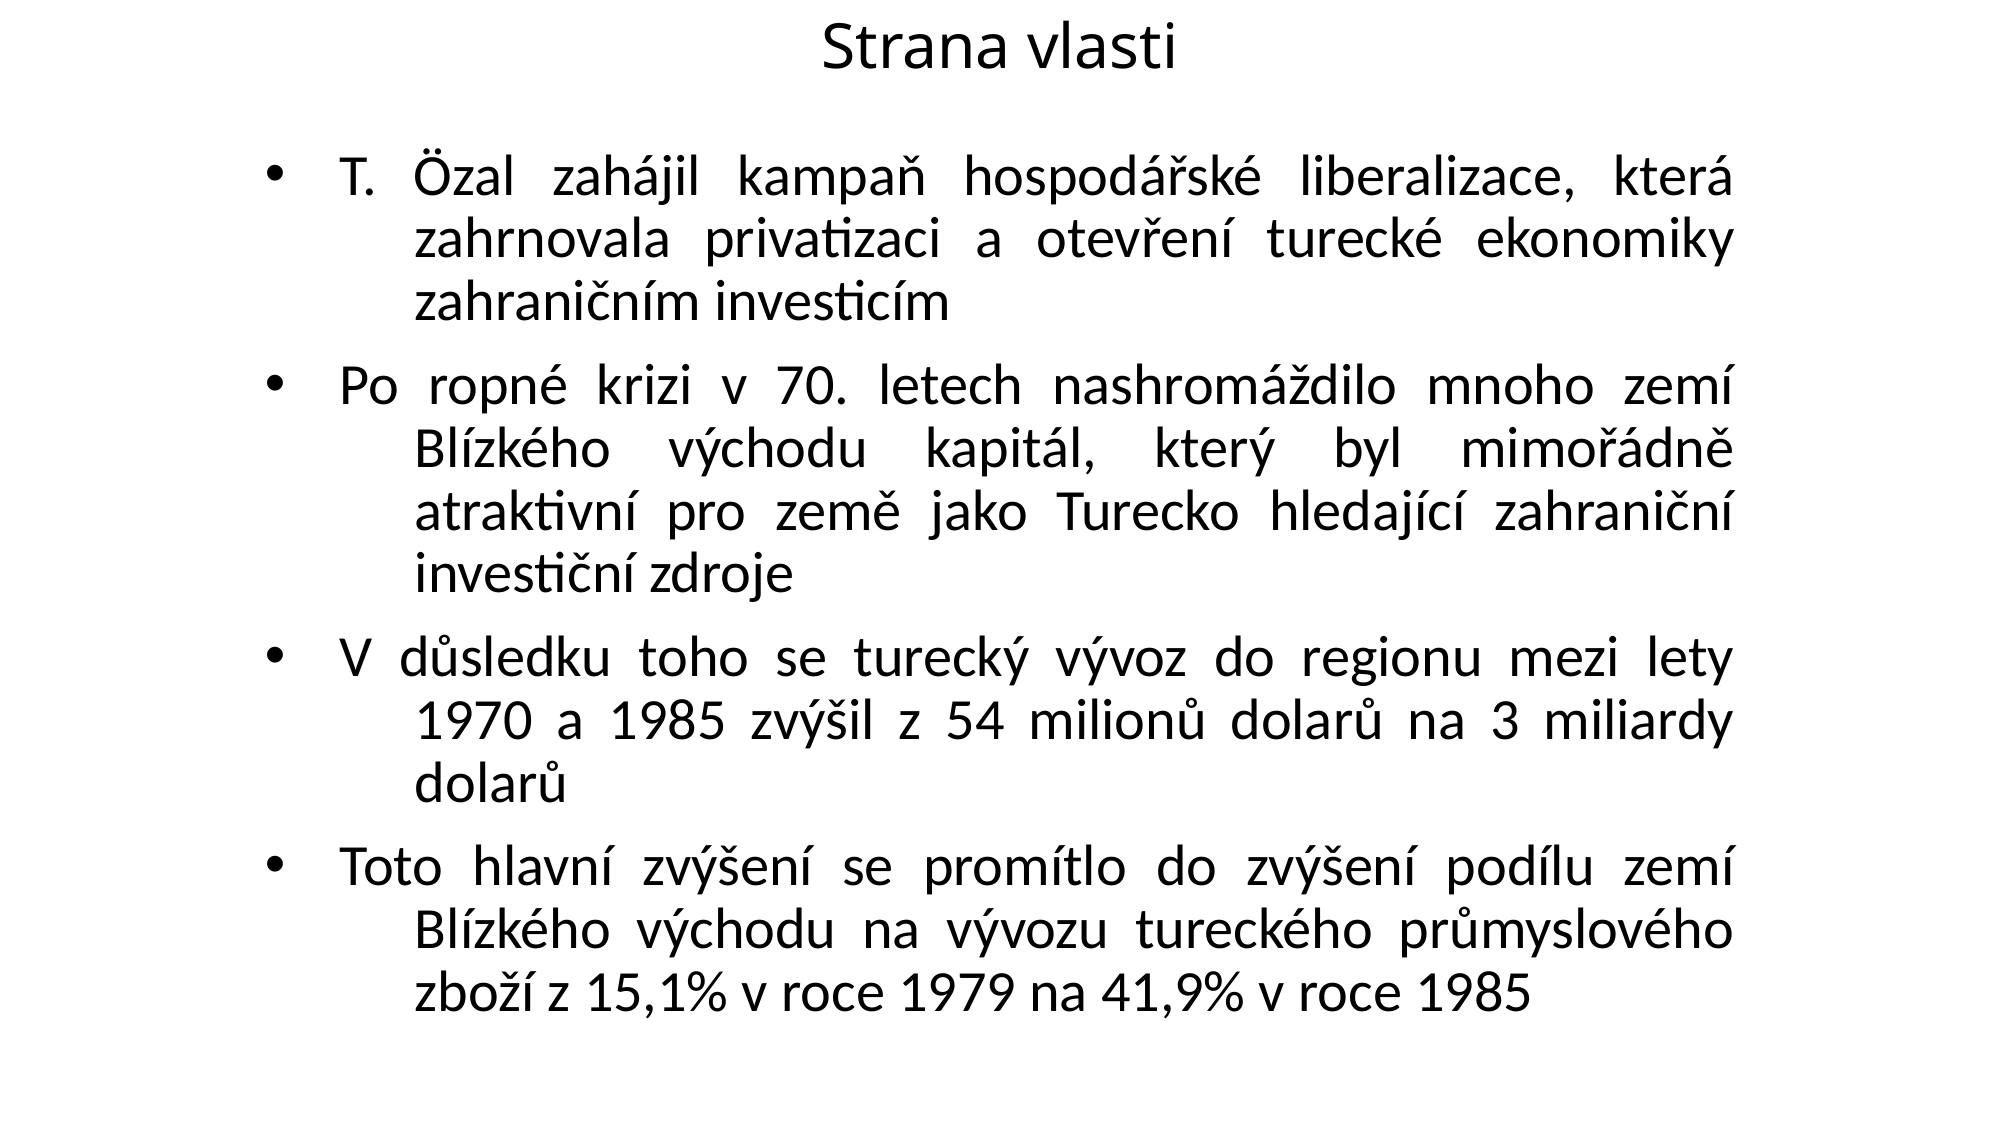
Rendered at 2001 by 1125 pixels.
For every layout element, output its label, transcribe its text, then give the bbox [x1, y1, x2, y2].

title Strana vlasti [324, 7, 1675, 91]
list T. Özal zahájil kampaň hospodářské liberalizace, která zahrnovala privatizaci a otevření turecké ekonomiky zahraničním investicím Po ropné krizi v 70. letech nashromáždilo mnoho zemí Blízkého východu kapitál, který byl mimořádně atraktivní pro země jako Turecko hledající zahraniční investiční zdroje V důsledku toho se turecký vývoz do regionu mezi lety 1970 a 1985 zvýšil z 54 milionů dolarů na 3 miliardy dolarů Toto hlavní zvýšení se promítlo do zvýšení podílu zemí Blízkého východu na vývozu tureckého průmyslového zboží z 15,1% v roce 1979 na 41,9% v roce 1985 [249, 137, 1750, 1118]
